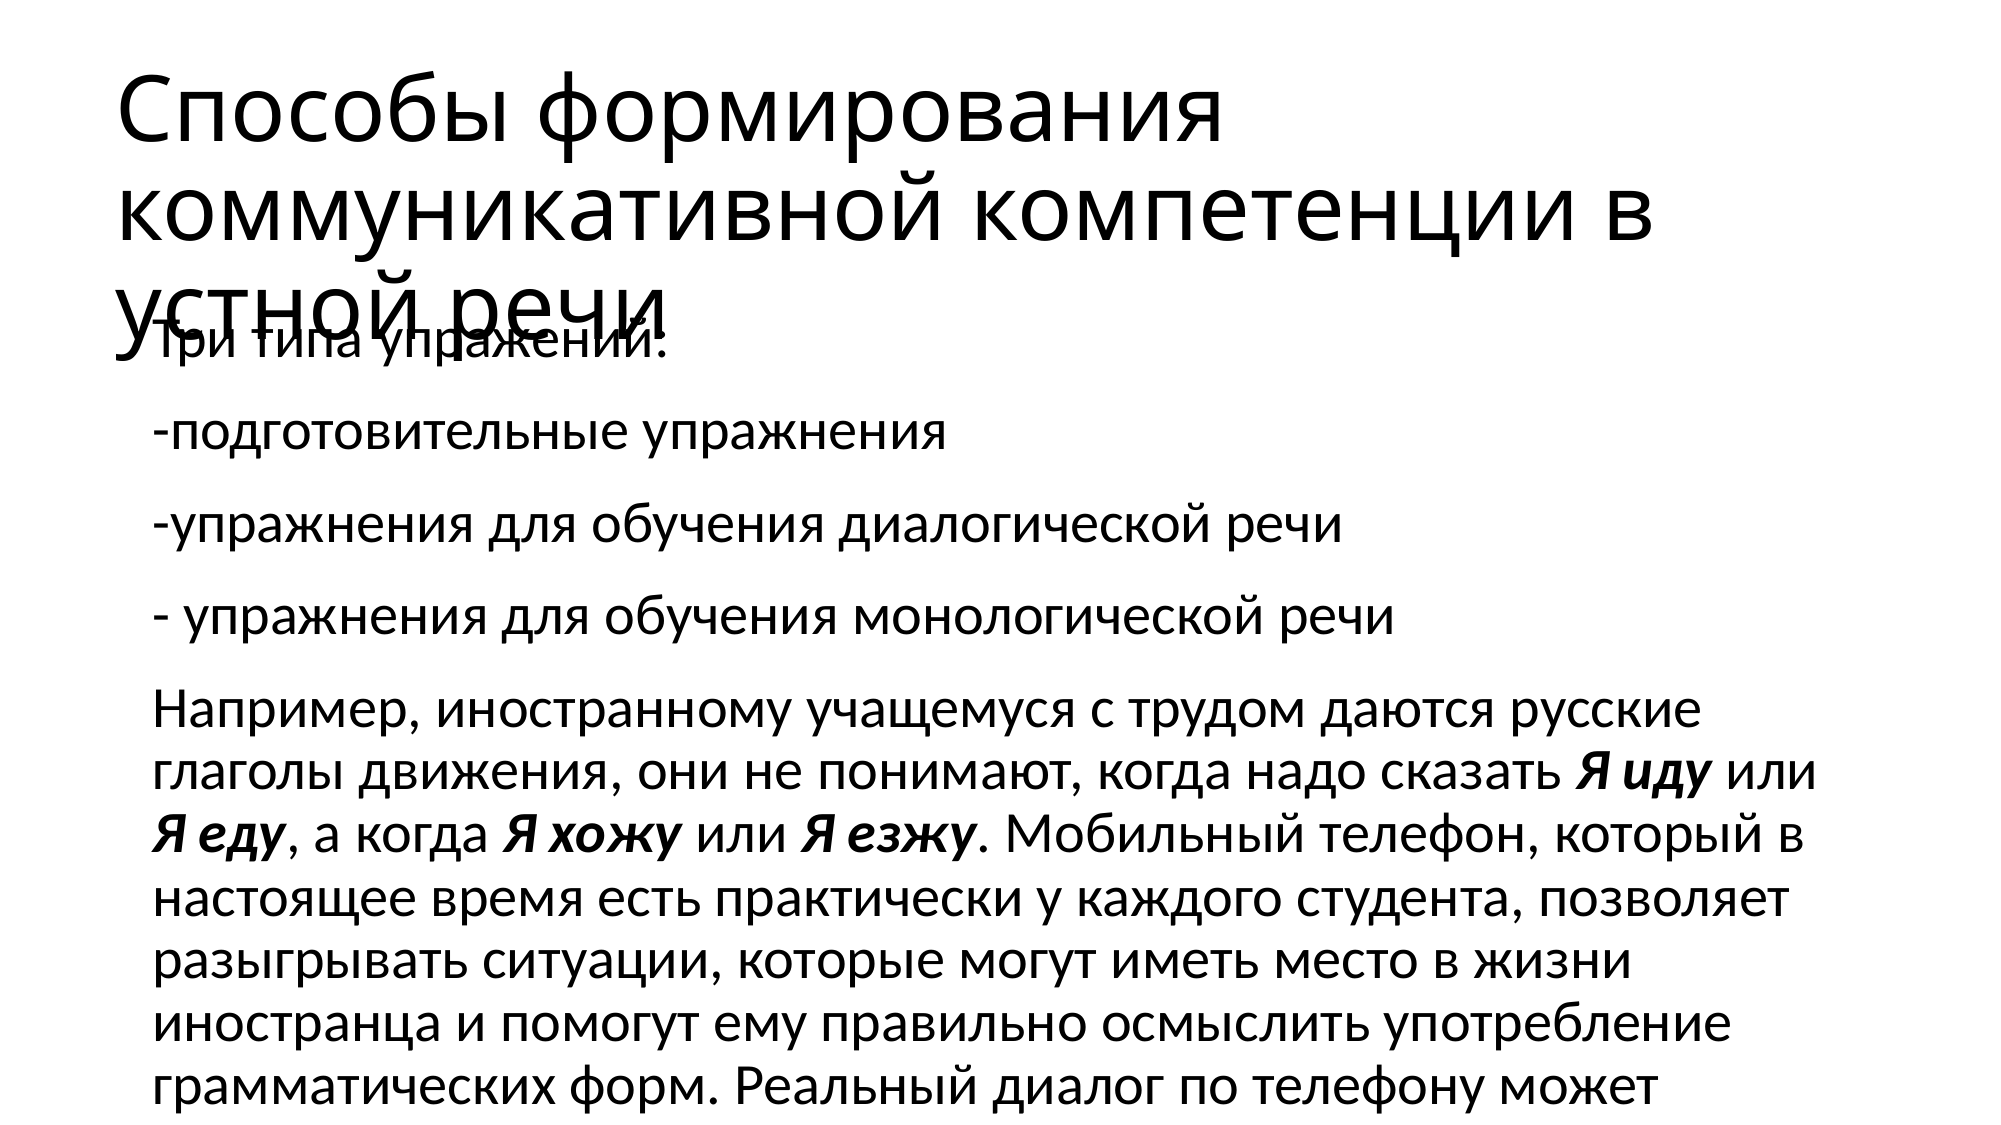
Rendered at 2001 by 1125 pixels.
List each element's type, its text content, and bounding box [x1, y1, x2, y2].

title Способы формирования коммуникативной компетенции в устной речи [101, 55, 1827, 273]
list Три типа упражений: -подготовительные упражнения -упражнения для обучения диалогической речи - упражнения для обучения монологической речи Например, иностранному учащемуся с трудом даются русские глаголы движения, они не понимают, когда надо сказать Я иду или Я еду, а когда Я хожу или Я езжу. Мобильный телефон, который в настоящее время есть практически у каждого студента, позволяет разыгрывать ситуации, которые могут иметь место в жизни иностранца и помогут ему правильно осмыслить употребление грамматических форм. Реальный диалог по телефону может строиться так:- Ты где? - Я иду к метро или- Я еду в трамвае и скоро буду у тебя. [137, 299, 1863, 1014]
